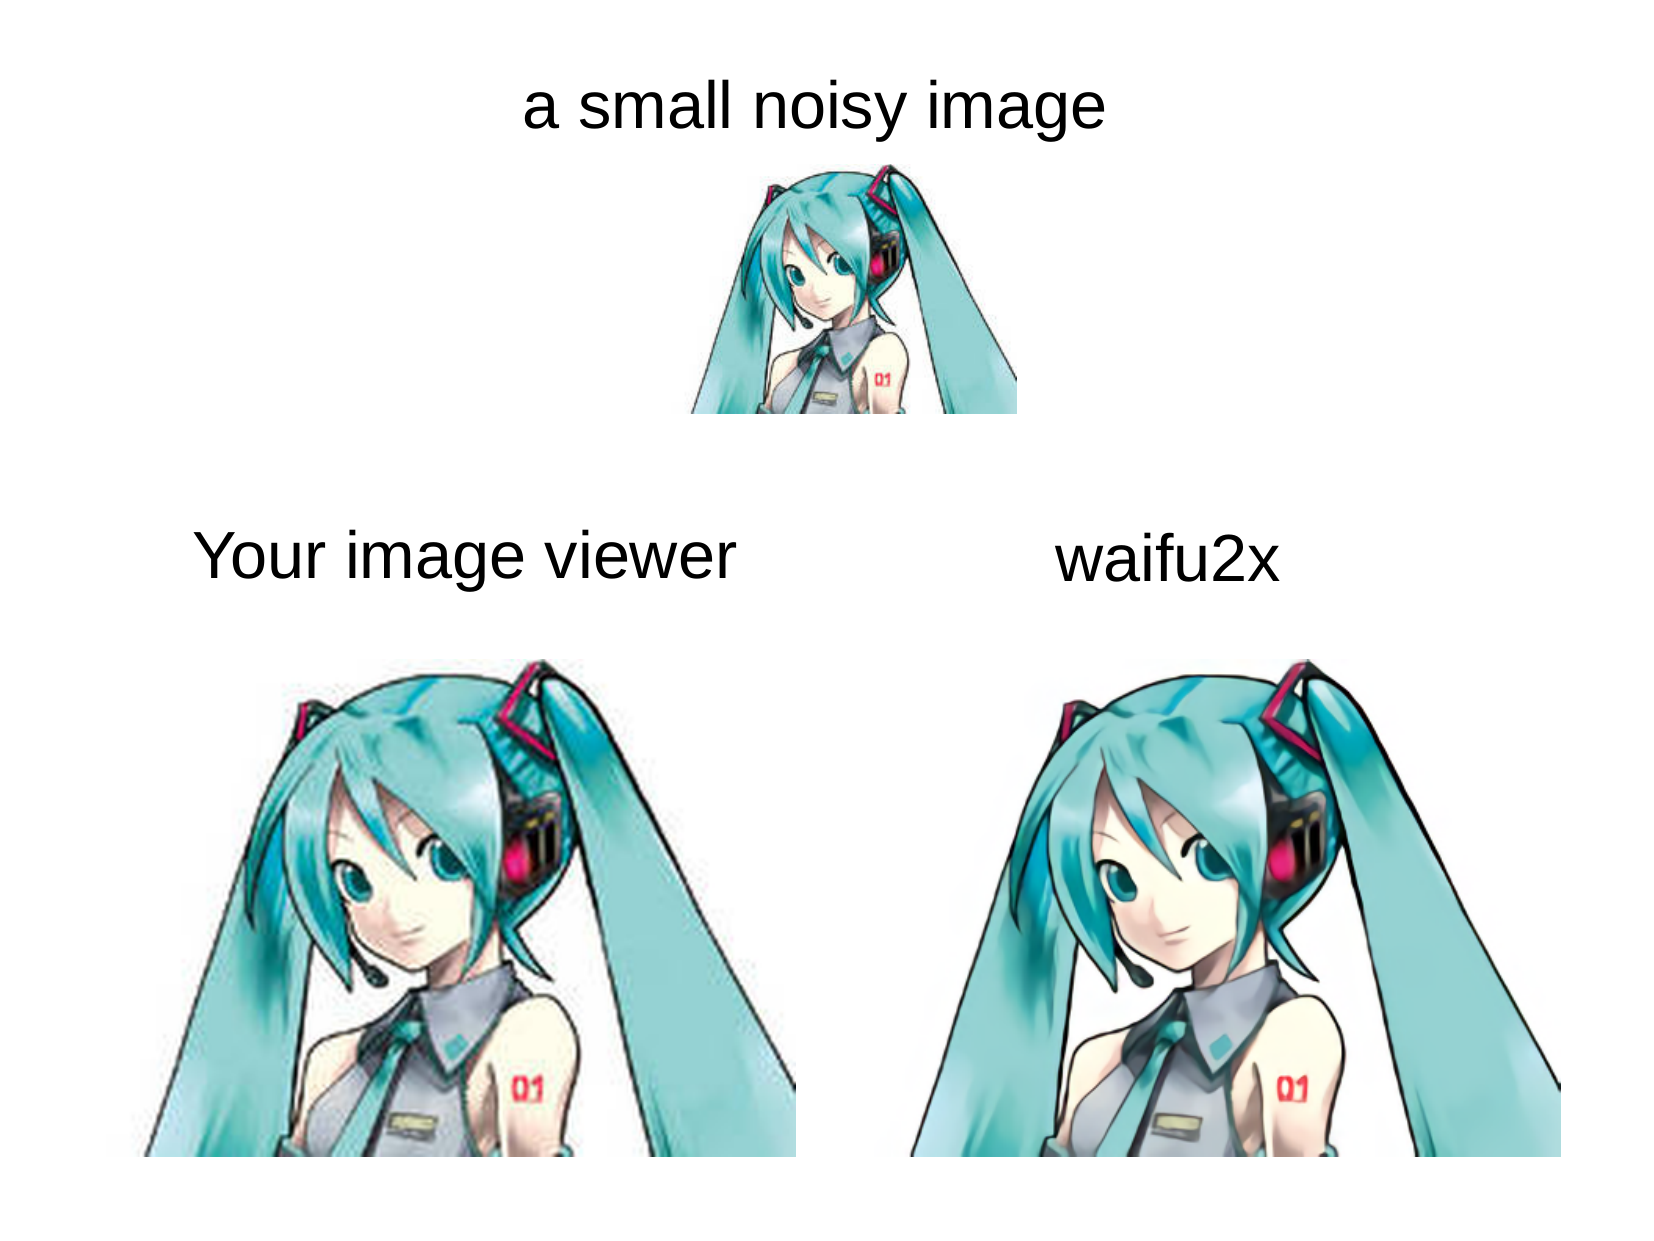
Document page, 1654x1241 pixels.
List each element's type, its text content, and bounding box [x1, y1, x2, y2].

text_box waifu2x [870, 504, 1466, 613]
subtitle a small noisy image [59, 30, 1571, 181]
picture [660, 164, 1017, 414]
text_box Your image viewer [90, 480, 841, 631]
picture [82, 659, 796, 1157]
picture [847, 659, 1561, 1157]
